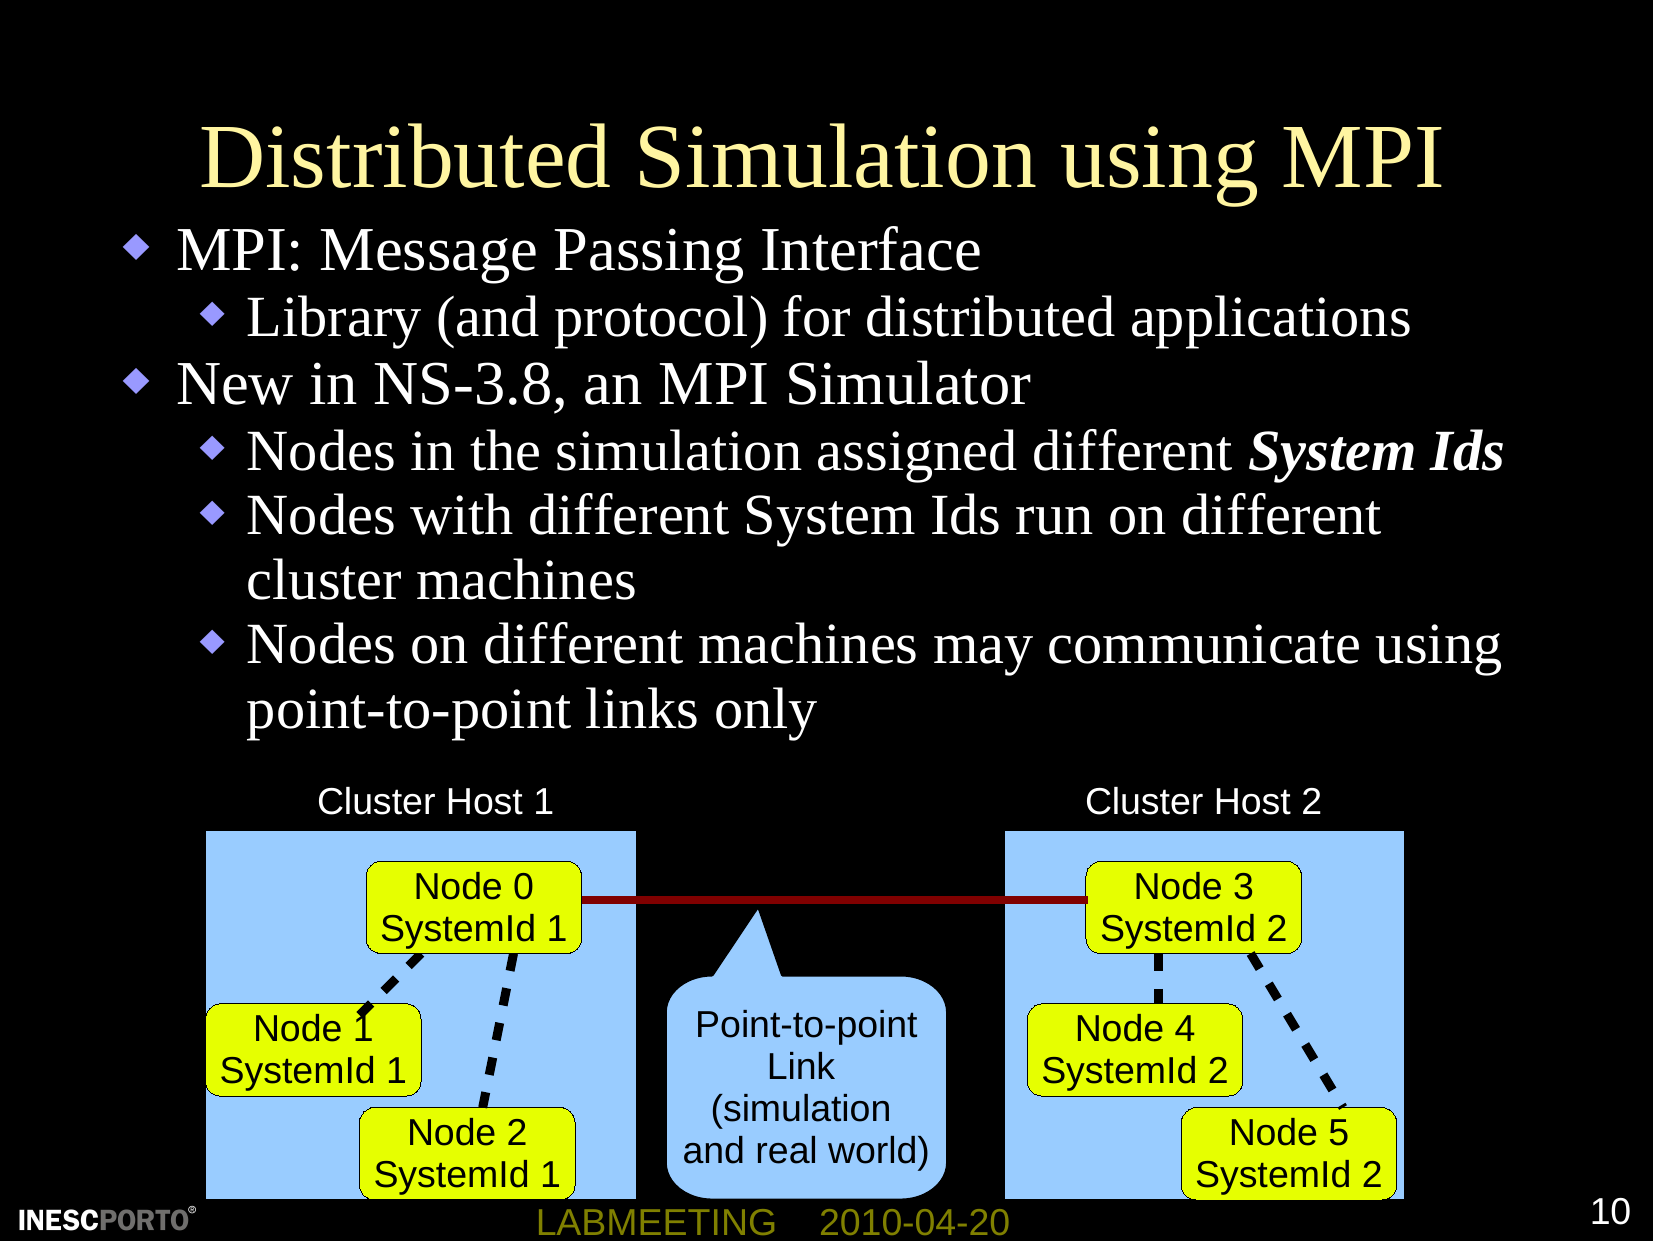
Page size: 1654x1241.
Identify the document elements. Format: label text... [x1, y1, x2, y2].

text_box Node 2 SystemId 1 [359, 1107, 576, 1200]
text_box Cluster Host 2 [1065, 768, 1413, 850]
text_box Node 3 SystemId 2 [1085, 861, 1302, 954]
title Distributed Simulation using MPI [40, 56, 1607, 257]
text_box Node 1 SystemId 1 [205, 1003, 422, 1097]
list MPI: Message Passing Interface Library (and protocol) for distributed applications New in NS-3.8, an MPI Simulator Nodes in the simulation assigned different System Ids Nodes with different System Ids run on different cluster machines Nodes on different machines may communicate using point-to-point links only [105, 214, 1552, 751]
text_box Node 5 SystemId 2 [1181, 1107, 1397, 1201]
text_box [1004, 830, 1405, 1200]
text_box [205, 830, 637, 1200]
picture [9, 1181, 201, 1241]
text_box Node 0 SystemId 1 [366, 861, 582, 954]
text_box Cluster Host 1 [297, 768, 581, 850]
text_box Point-to-point Link (simulation and real world) [665, 905, 948, 1201]
text_box Node 4 SystemId 2 [1027, 1003, 1243, 1097]
